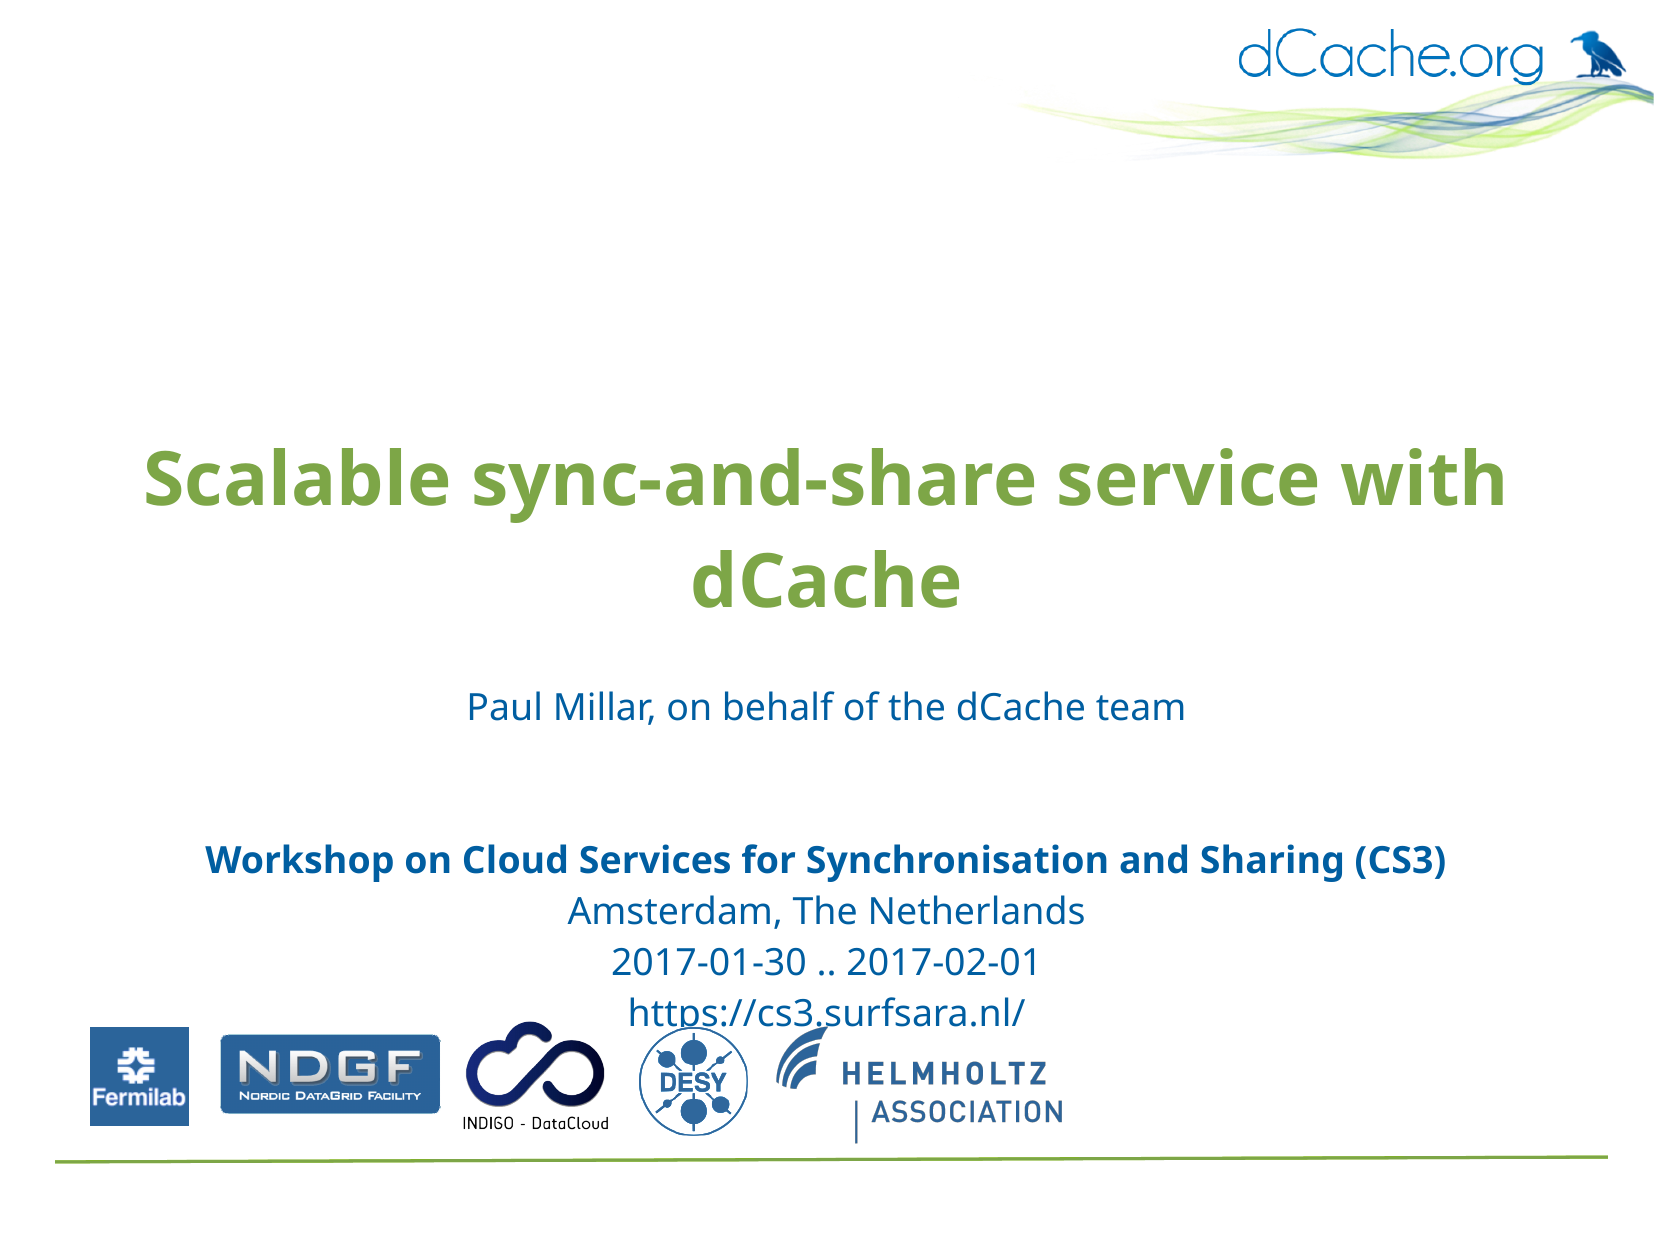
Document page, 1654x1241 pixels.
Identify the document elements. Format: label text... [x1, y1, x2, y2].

picture [90, 1027, 189, 1126]
picture [762, 1015, 1076, 1155]
picture [204, 1011, 624, 1139]
picture [639, 1027, 748, 1136]
text_box Scalable sync-and-share service with dCache Paul Millar, on behalf of the dCache team Workshop on Cloud Services for Synchronisation and Sharing (CS3) Amsterdam, The Netherlands 2017-01-30 .. 2017-02-01 https://cs3.surfsara.nl/ [0, 417, 1654, 1046]
picture [956, 16, 1654, 169]
